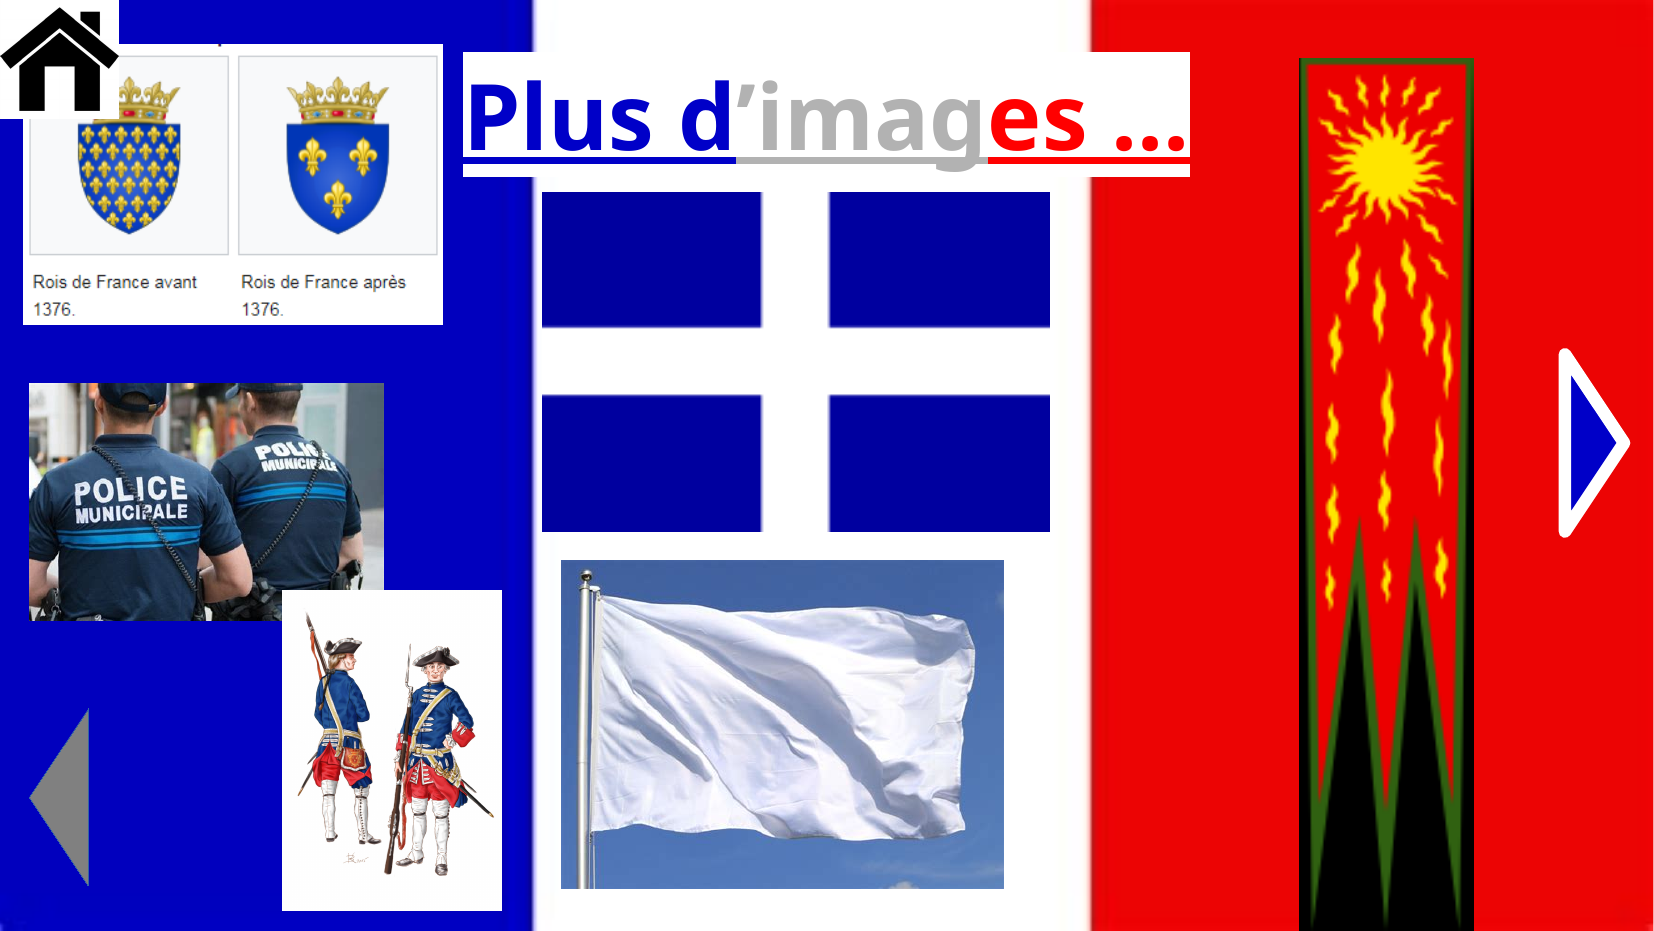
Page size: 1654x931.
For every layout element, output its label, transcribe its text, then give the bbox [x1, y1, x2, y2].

title Plus d’images ... [119, 37, 1571, 193]
picture [0, 0, 1654, 931]
text_box [29, 708, 89, 886]
text_box [1564, 354, 1625, 532]
